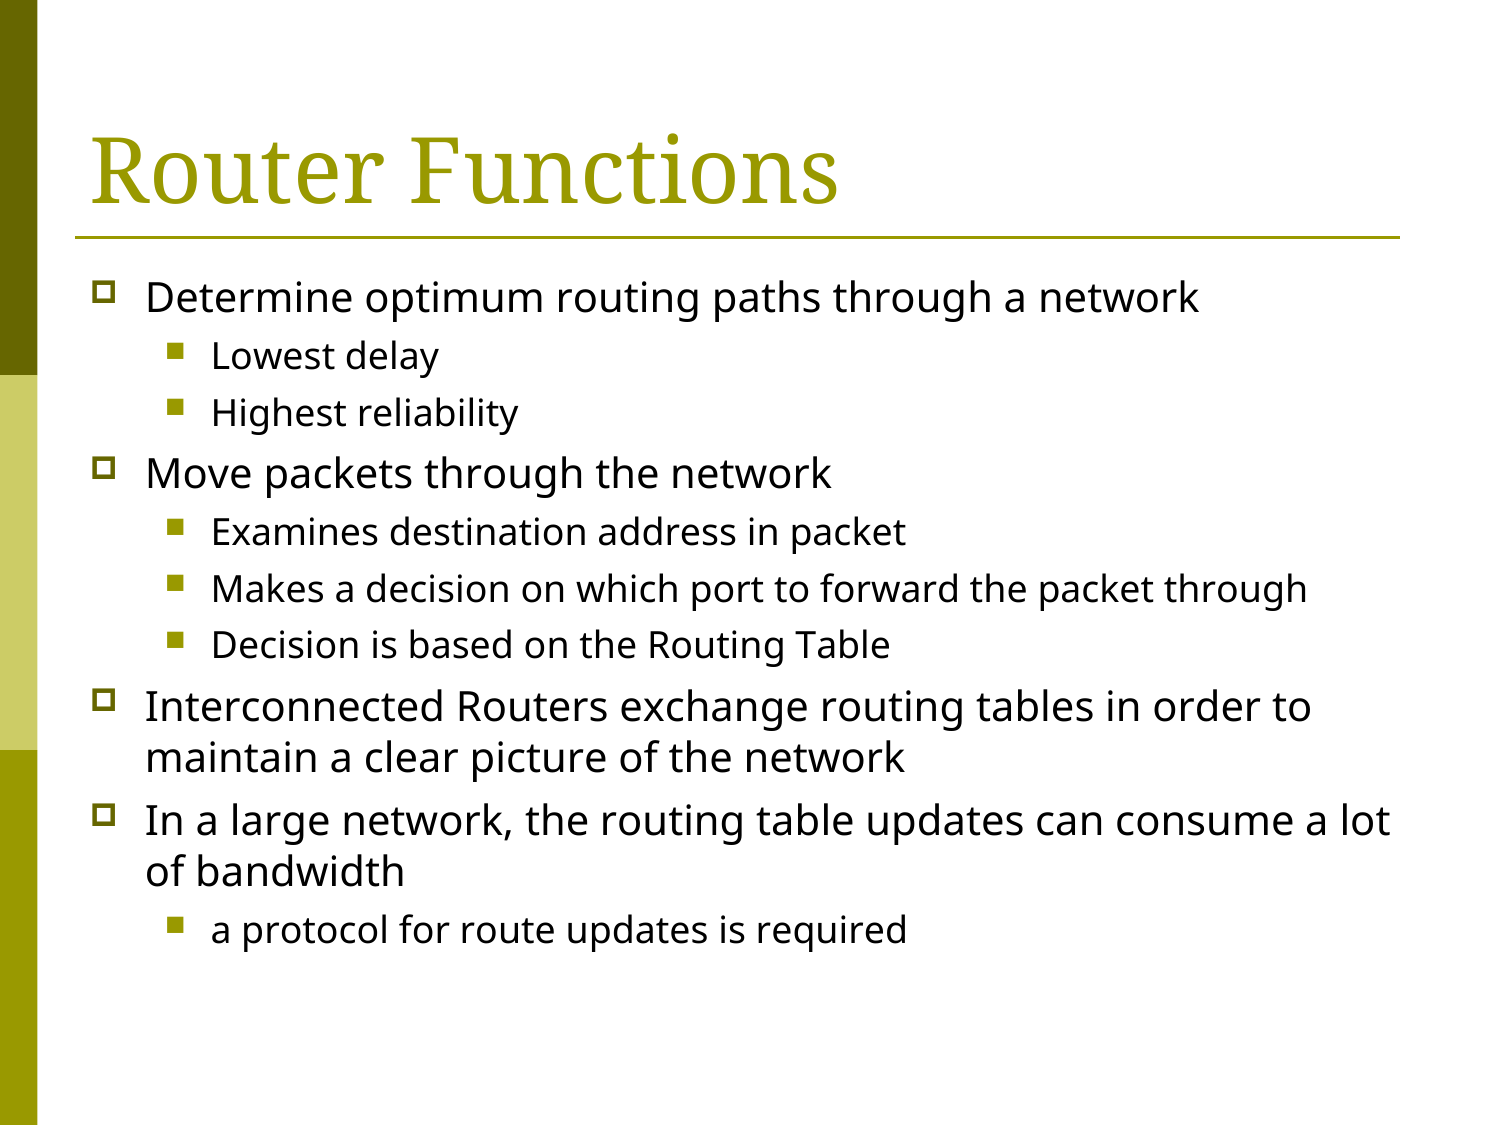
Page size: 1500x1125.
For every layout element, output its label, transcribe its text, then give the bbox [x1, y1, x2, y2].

title Router Functions [75, 45, 1426, 233]
list Determine optimum routing paths through a network Lowest delay Highest reliability Move packets through the network Examines destination address in packet Makes a decision on which port to forward the packet through Decision is based on the Routing Table Interconnected Routers exchange routing tables in order to maintain a clear picture of the network In a large network, the routing table updates can consume a lot of bandwidth a protocol for route updates is required [75, 262, 1426, 1076]
